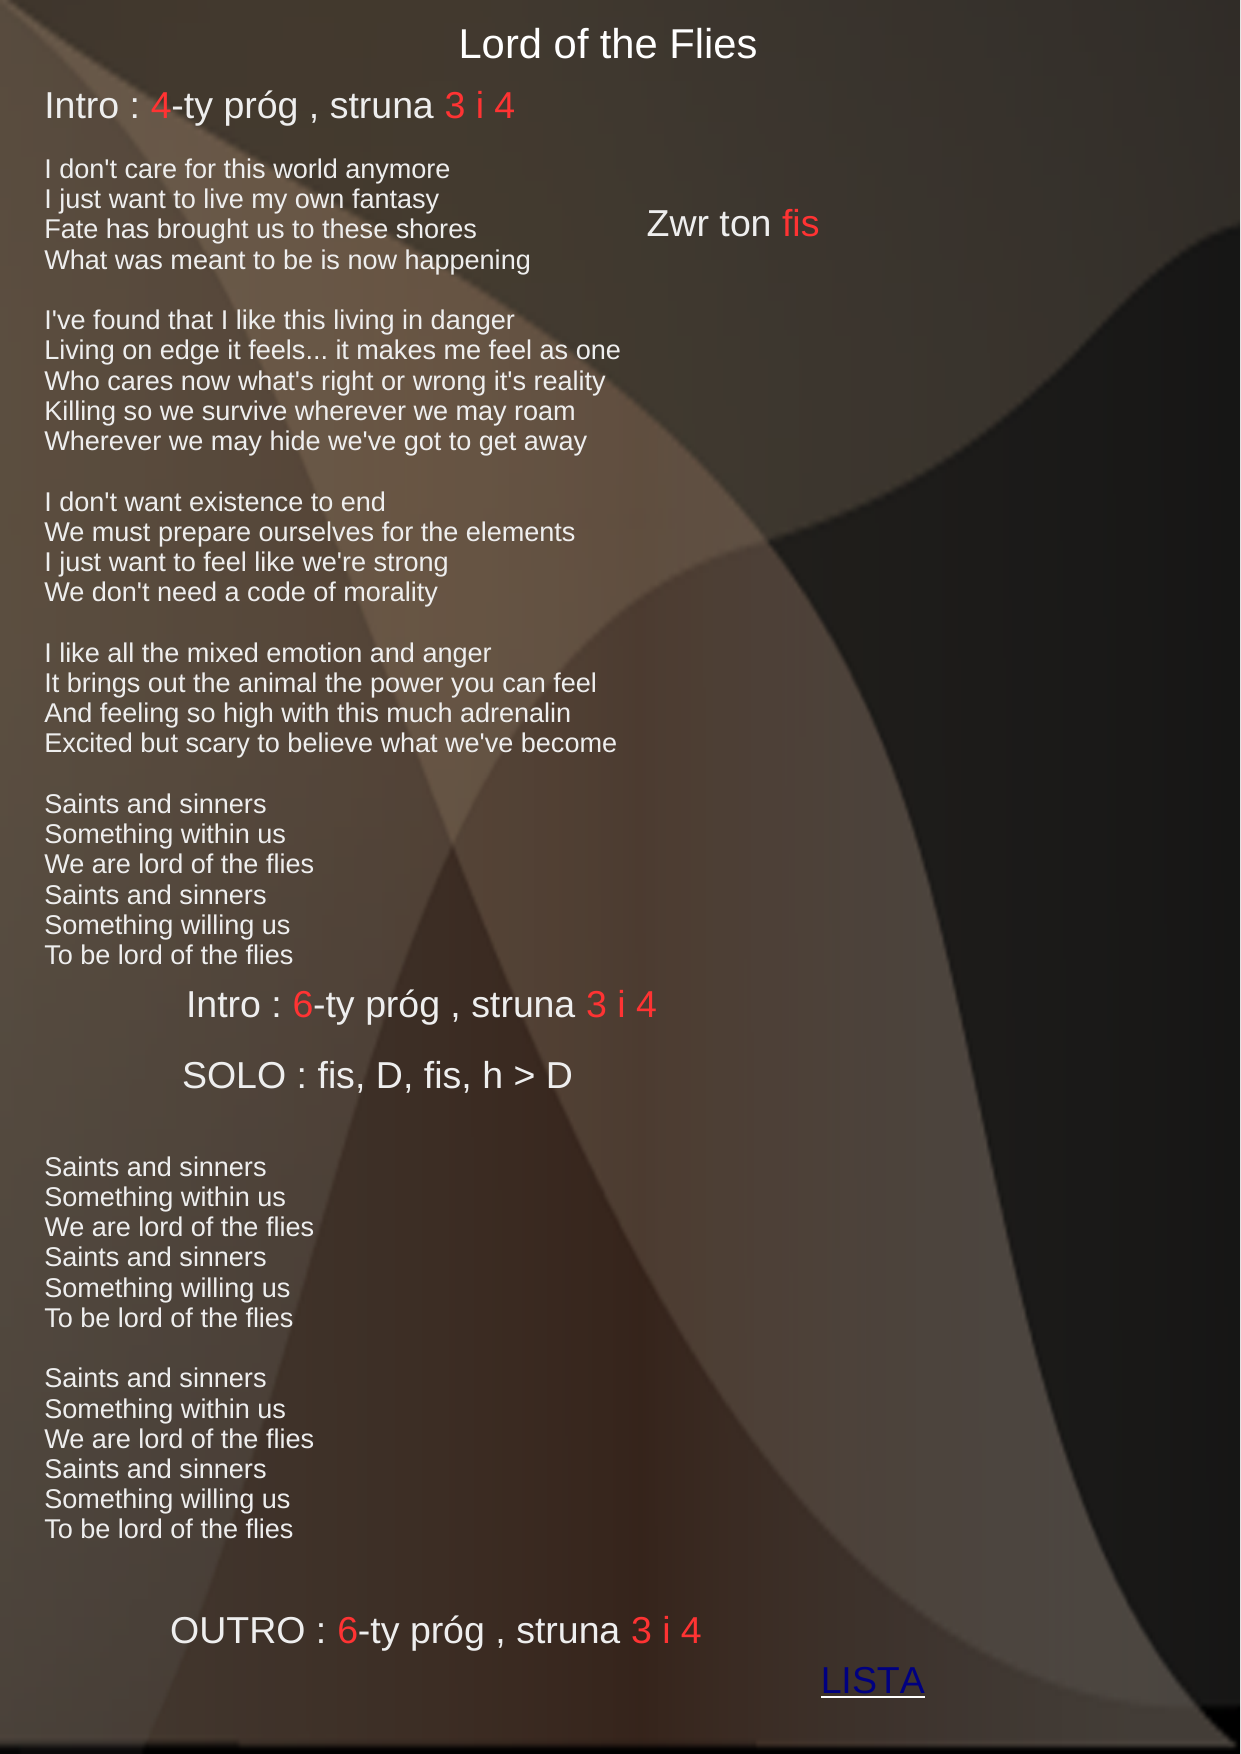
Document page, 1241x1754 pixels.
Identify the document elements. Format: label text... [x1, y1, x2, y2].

text_box Zwr ton fis [631, 194, 834, 252]
text_box I don't care for this world anymore I just want to live my own fantasy Fate has brought us to these shores What was meant to be is now happening I've found that I like this living in danger Living on edge it feels... it makes me feel as one Who cares now what's right or wrong it's reality Killing so we survive wherever we may roam Wherever we may hide we've got to get away I don't want existence to end We must prepare ourselves for the elements I just want to feel like we're strong We don't need a code of morality I like all the mixed emotion and anger It brings out the animal the power you can feel And feeling so high with this much adrenalin Excited but scary to believe what we've become Saints and sinners Something within us We are lord of the flies Saints and sinners Something willing us To be lord of the flies Saints and sinners Something within us We are lord of the flies Saints and sinners Something willing us To be lord of the flies Saints and sinners Something within us We are lord of the flies Saints and sinners Something willing us To be lord of the flies [29, 146, 1152, 1542]
title Lord of the Flies [76, 21, 1140, 68]
text_box LISTA [820, 1659, 953, 1702]
text_box OUTRO : 6-ty próg , struna 3 i 4 [155, 1602, 717, 1660]
text_box Intro : 4-ty próg , struna 3 i 4 [29, 76, 530, 134]
text_box SOLO : fis, D, fis, h > D [167, 1047, 589, 1105]
text_box Intro : 6-ty próg , struna 3 i 4 [171, 976, 672, 1034]
picture [0, 0, 1241, 1754]
